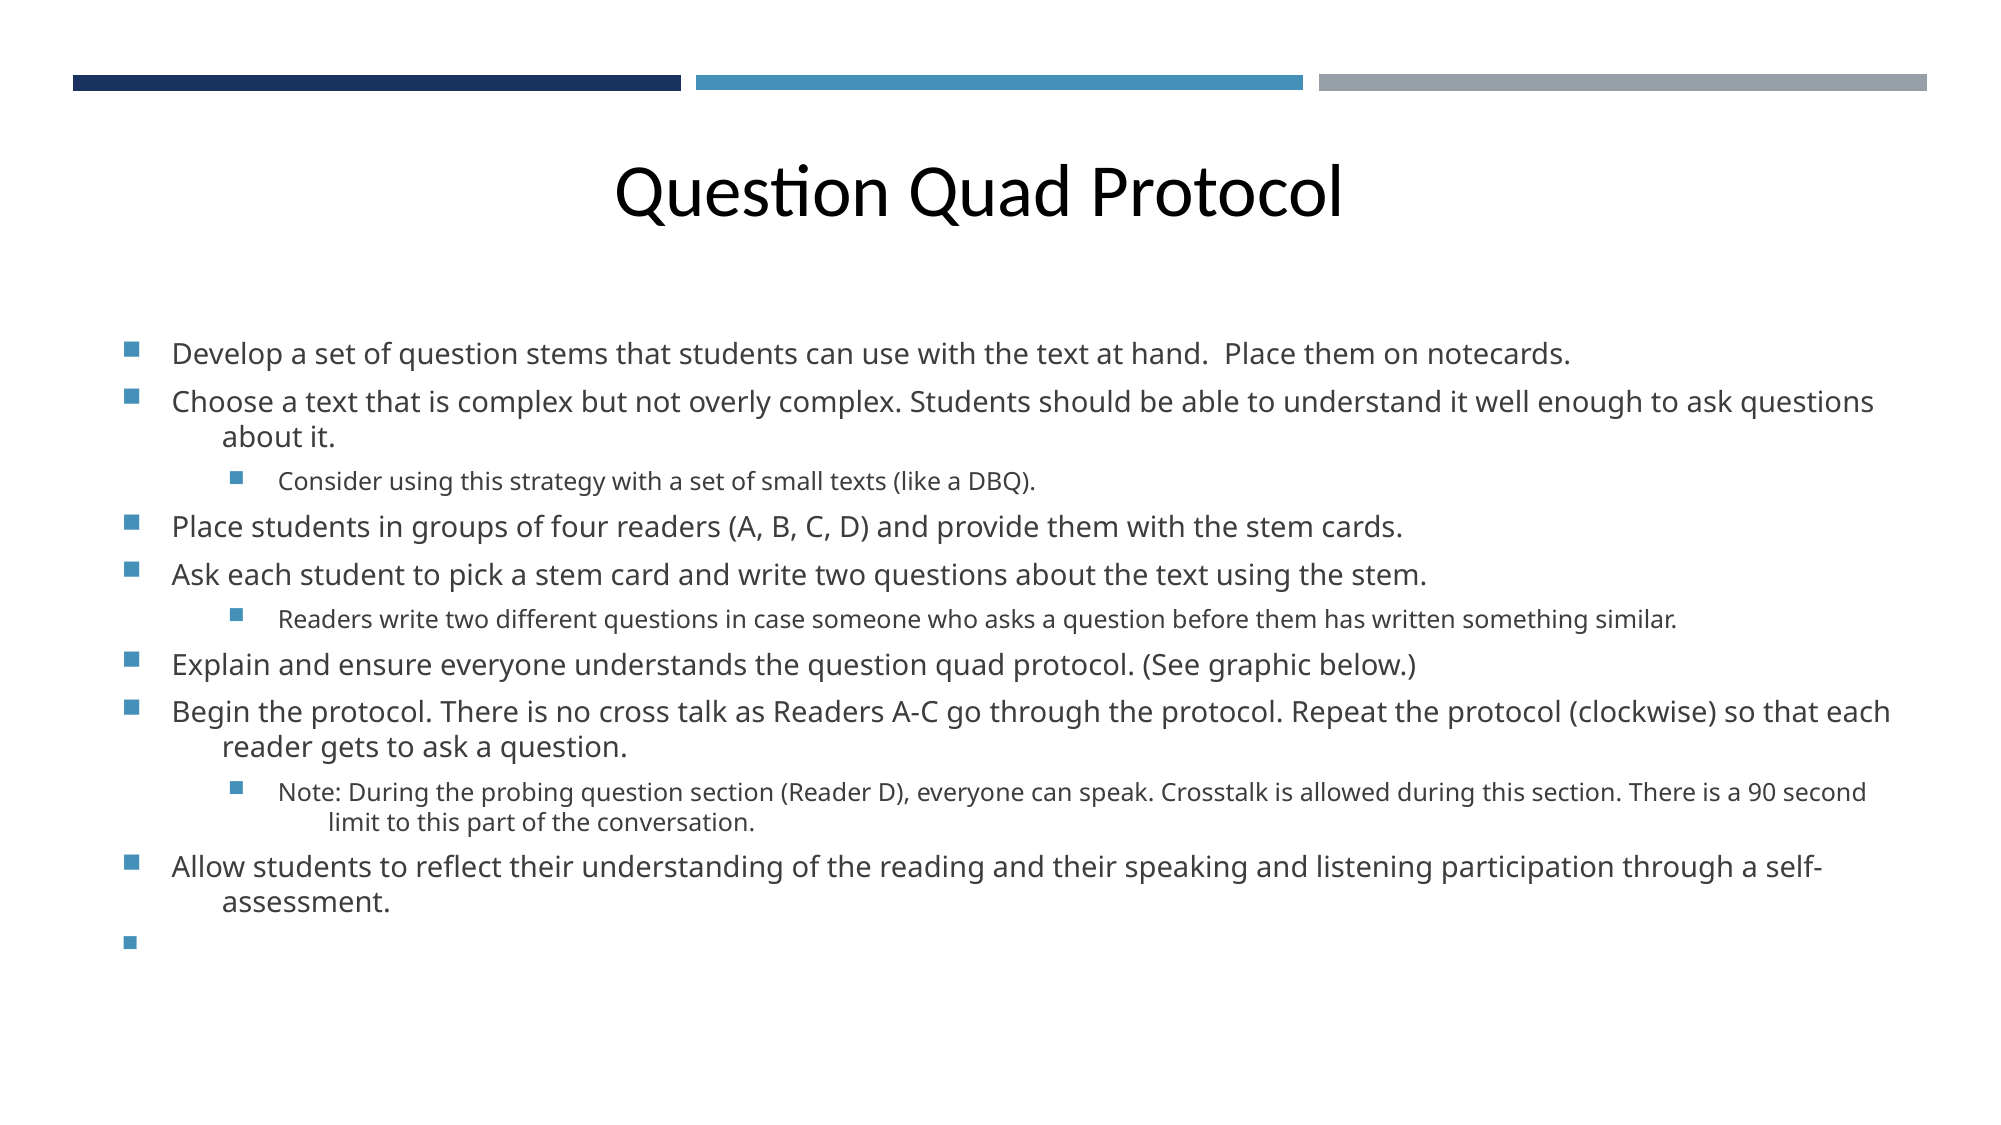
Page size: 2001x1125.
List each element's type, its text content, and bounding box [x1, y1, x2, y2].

list Develop a set of question stems that students can use with the text at hand. Place them on notecards. Choose a text that is complex but not overly complex. Students should be able to understand it well enough to ask questions about it. Consider using this strategy with a set of small texts (like a DBQ). Place students in groups of four readers (A, B, C, D) and provide them with the stem cards. Ask each student to pick a stem card and write two questions about the text using the stem. Readers write two different questions in case someone who asks a question before them has written something similar. Explain and ensure everyone understands the question quad protocol. (See graphic below.) Begin the protocol. There is no cross talk as Readers A-C go through the protocol. Repeat the protocol (clockwise) so that each reader gets to ask a question. Note: During the probing question section (Reader D), everyone can speak. Crosstalk is allowed during this section. There is a 90 second limit to this part of the conversation. Allow students to reflect their understanding of the reading and their speaking and listening participation through a self-assessment. [106, 209, 1943, 1088]
text_box Question Quad Protocol [356, 133, 1604, 240]
title Question Quad Protocol [381, 36, 1620, 209]
